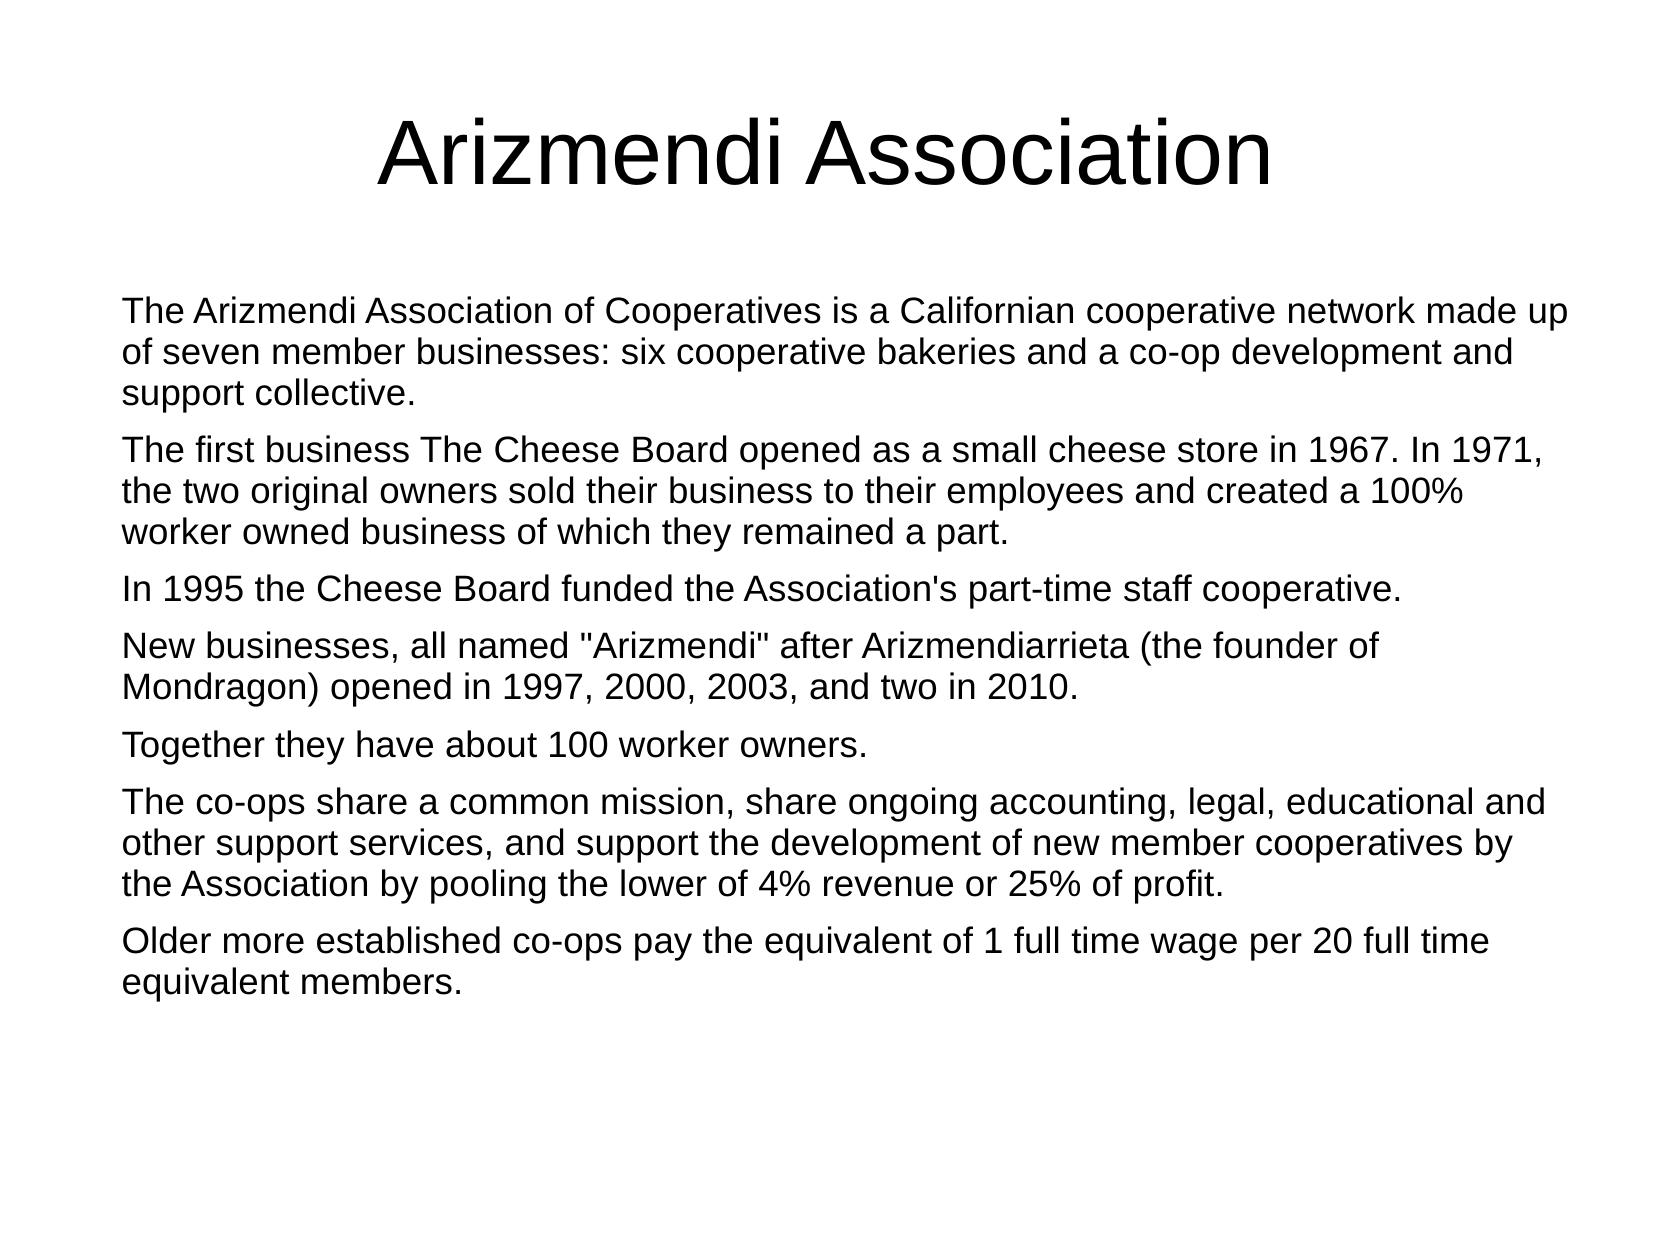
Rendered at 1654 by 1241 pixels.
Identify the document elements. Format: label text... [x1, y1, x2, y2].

list The Arizmendi Association of Cooperatives is a Californian cooperative network made up of seven member businesses: six cooperative bakeries and a co-op development and support collective. The first business The Cheese Board opened as a small cheese store in 1967. In 1971, the two original owners sold their business to their employees and created a 100% worker owned business of which they remained a part. In 1995 the Cheese Board funded the Association's part-time staff cooperative. New businesses, all named "Arizmendi" after Arizmendiarrieta (the founder of Mondragon) opened in 1997, 2000, 2003, and two in 2010. Together they have about 100 worker owners. The co-ops share a common mission, share ongoing accounting, legal, educational and other support services, and support the development of new member cooperatives by the Association by pooling the lower of 4% revenue or 25% of profit. Older more established co-ops pay the equivalent of 1 full time wage per 20 full time equivalent members. [82, 290, 1571, 1010]
title Arizmendi Association [82, 49, 1571, 257]
